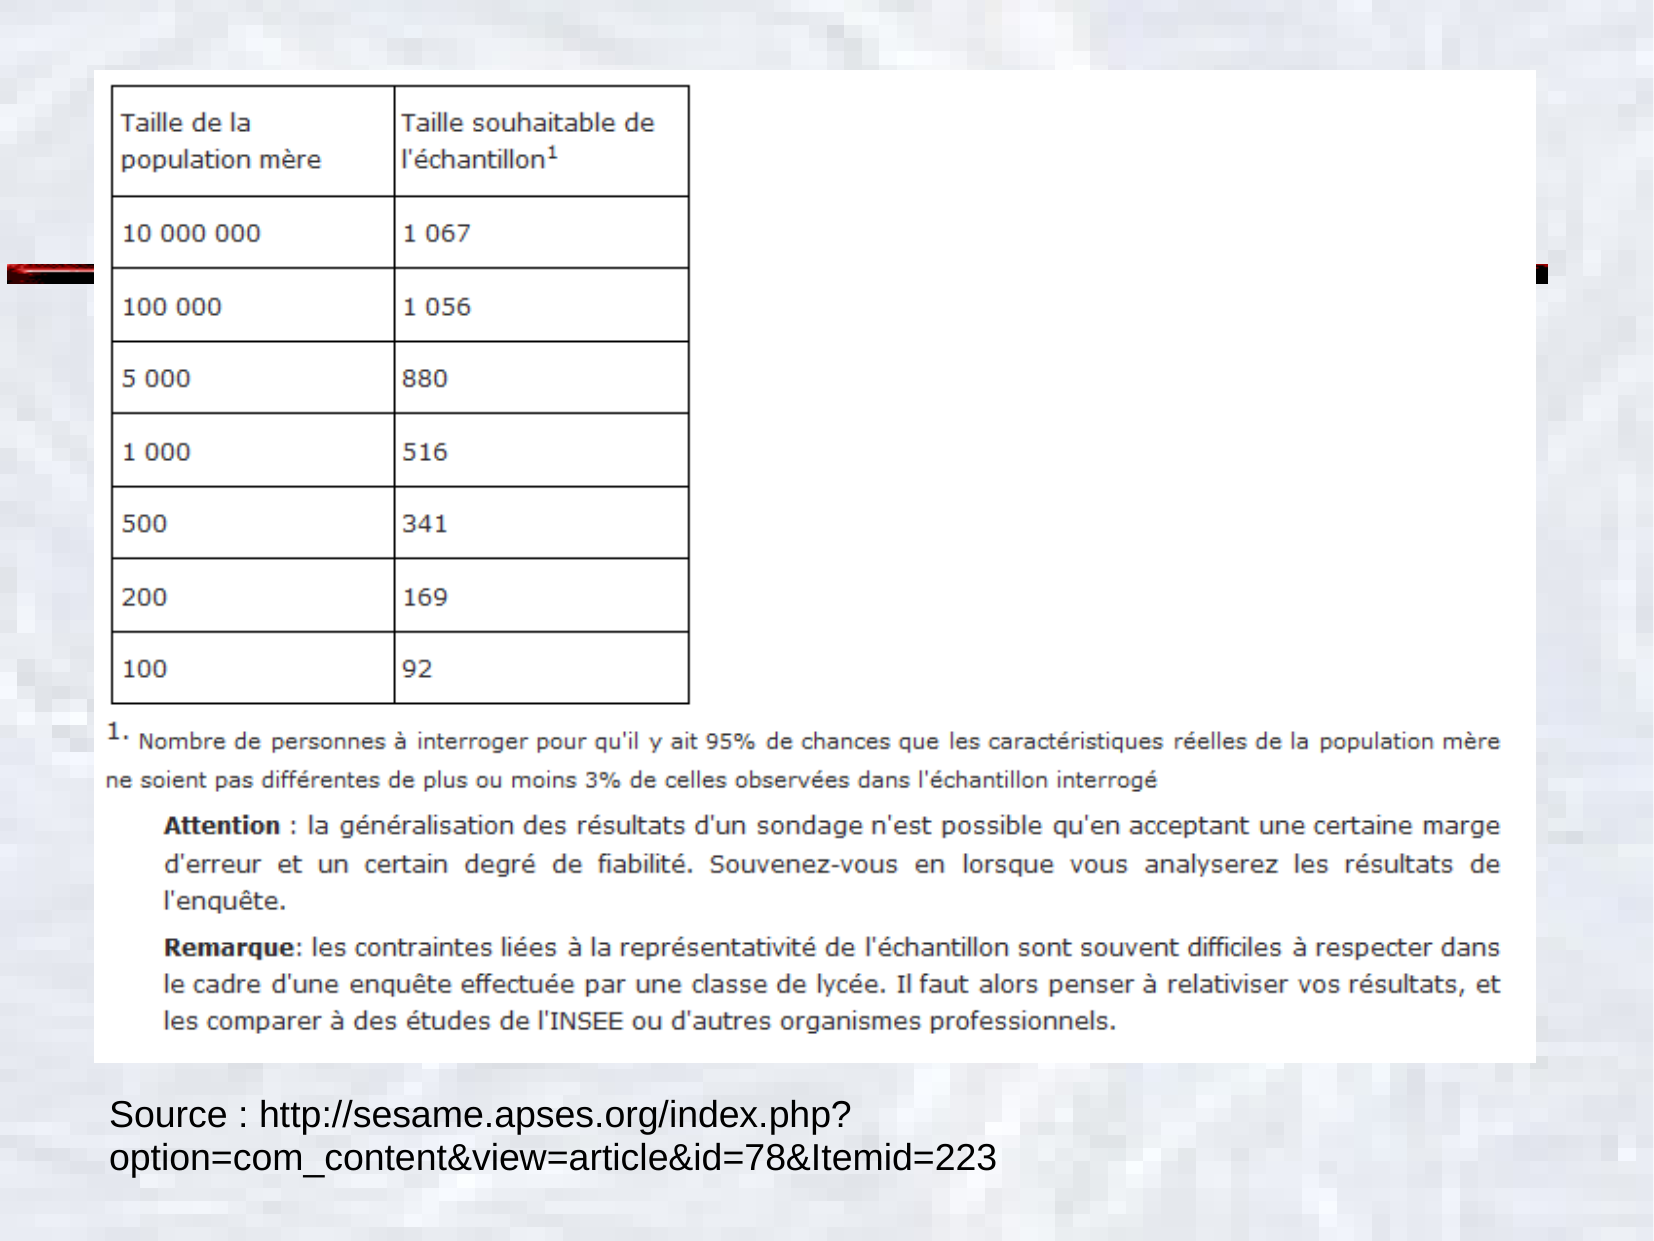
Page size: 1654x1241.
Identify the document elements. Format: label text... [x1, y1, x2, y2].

text_box Source : http://sesame.apses.org/index.php?option=com_content&view=article&id=78&Itemid=223 [94, 1086, 1465, 1186]
picture [0, 0, 1654, 1241]
